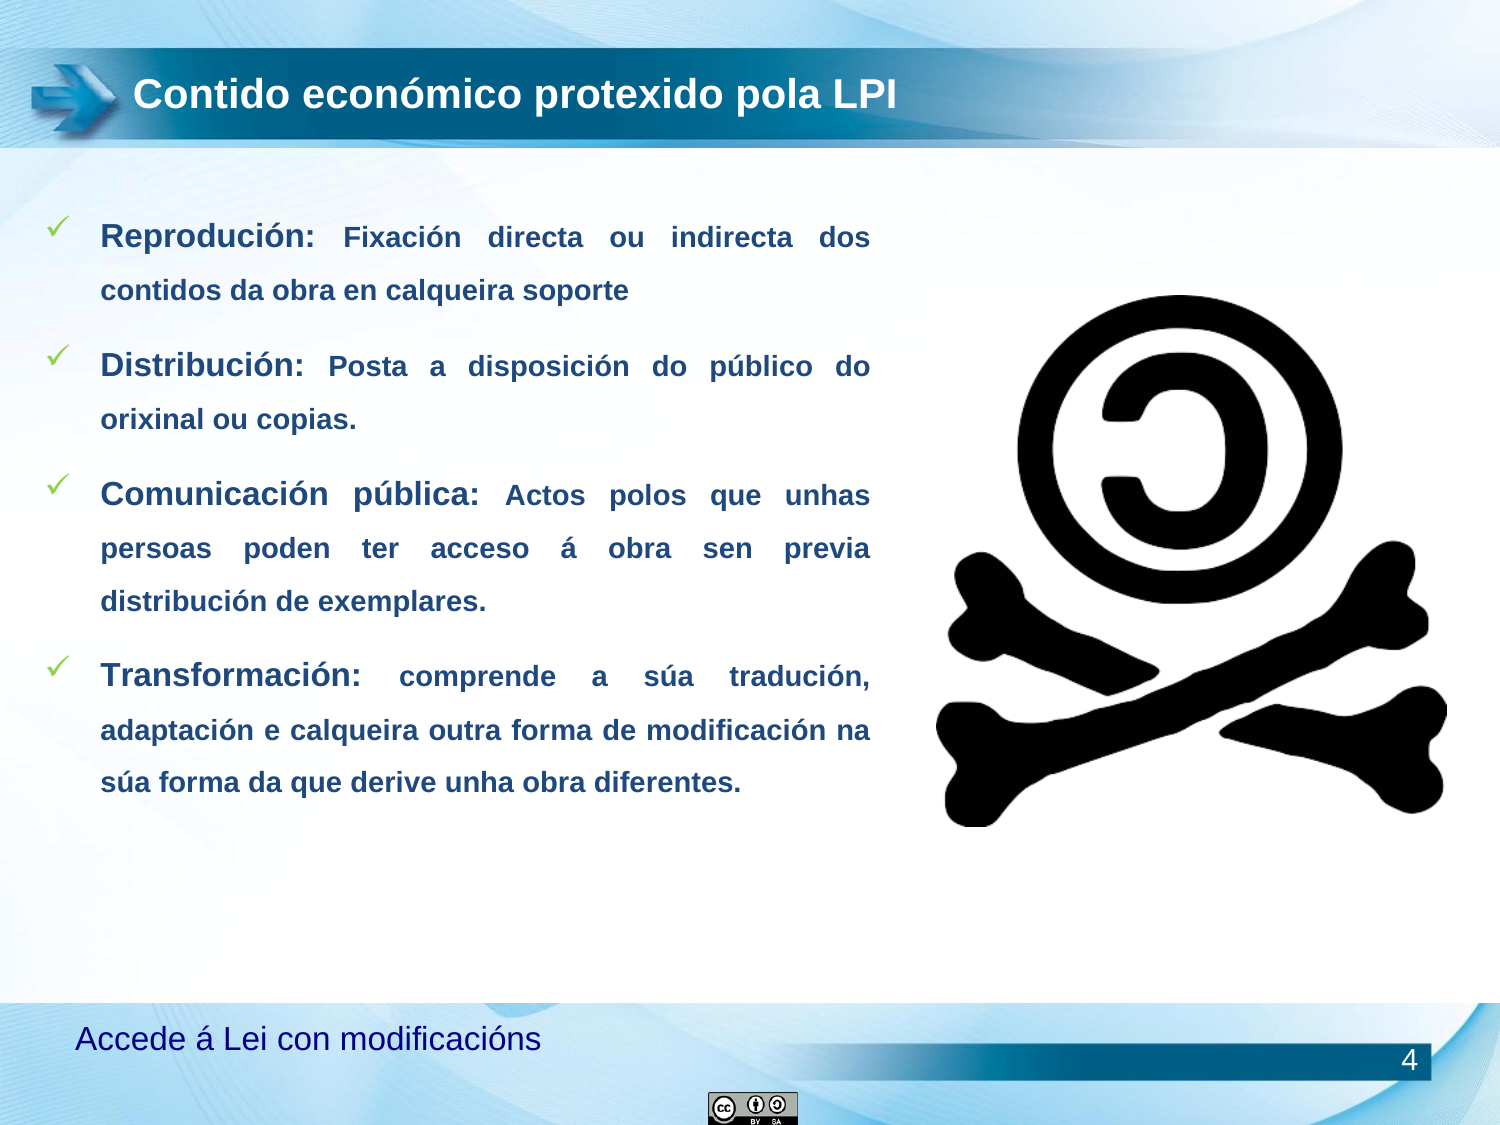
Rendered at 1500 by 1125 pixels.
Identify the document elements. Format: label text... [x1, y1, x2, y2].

text_box Reprodución: Fixación directa ou indirecta dos contidos da obra en calqueira soporte Distribución: Posta a disposición do público do orixinal ou copias. Comunicación pública: Actos polos que unhas persoas poden ter acceso á obra sen previa distribución de exemplares. Transformación: comprende a súa tradución, adaptación e calqueira outra forma de modificación na súa forma da que derive unha obra diferentes. [29, 129, 886, 807]
picture [0, 0, 1500, 1125]
text_box Contido económico protexido pola LPI [118, 59, 913, 124]
text_box <número> [1082, 1031, 1433, 1092]
text_box Accede á Lei con modificacións [60, 1009, 558, 1065]
